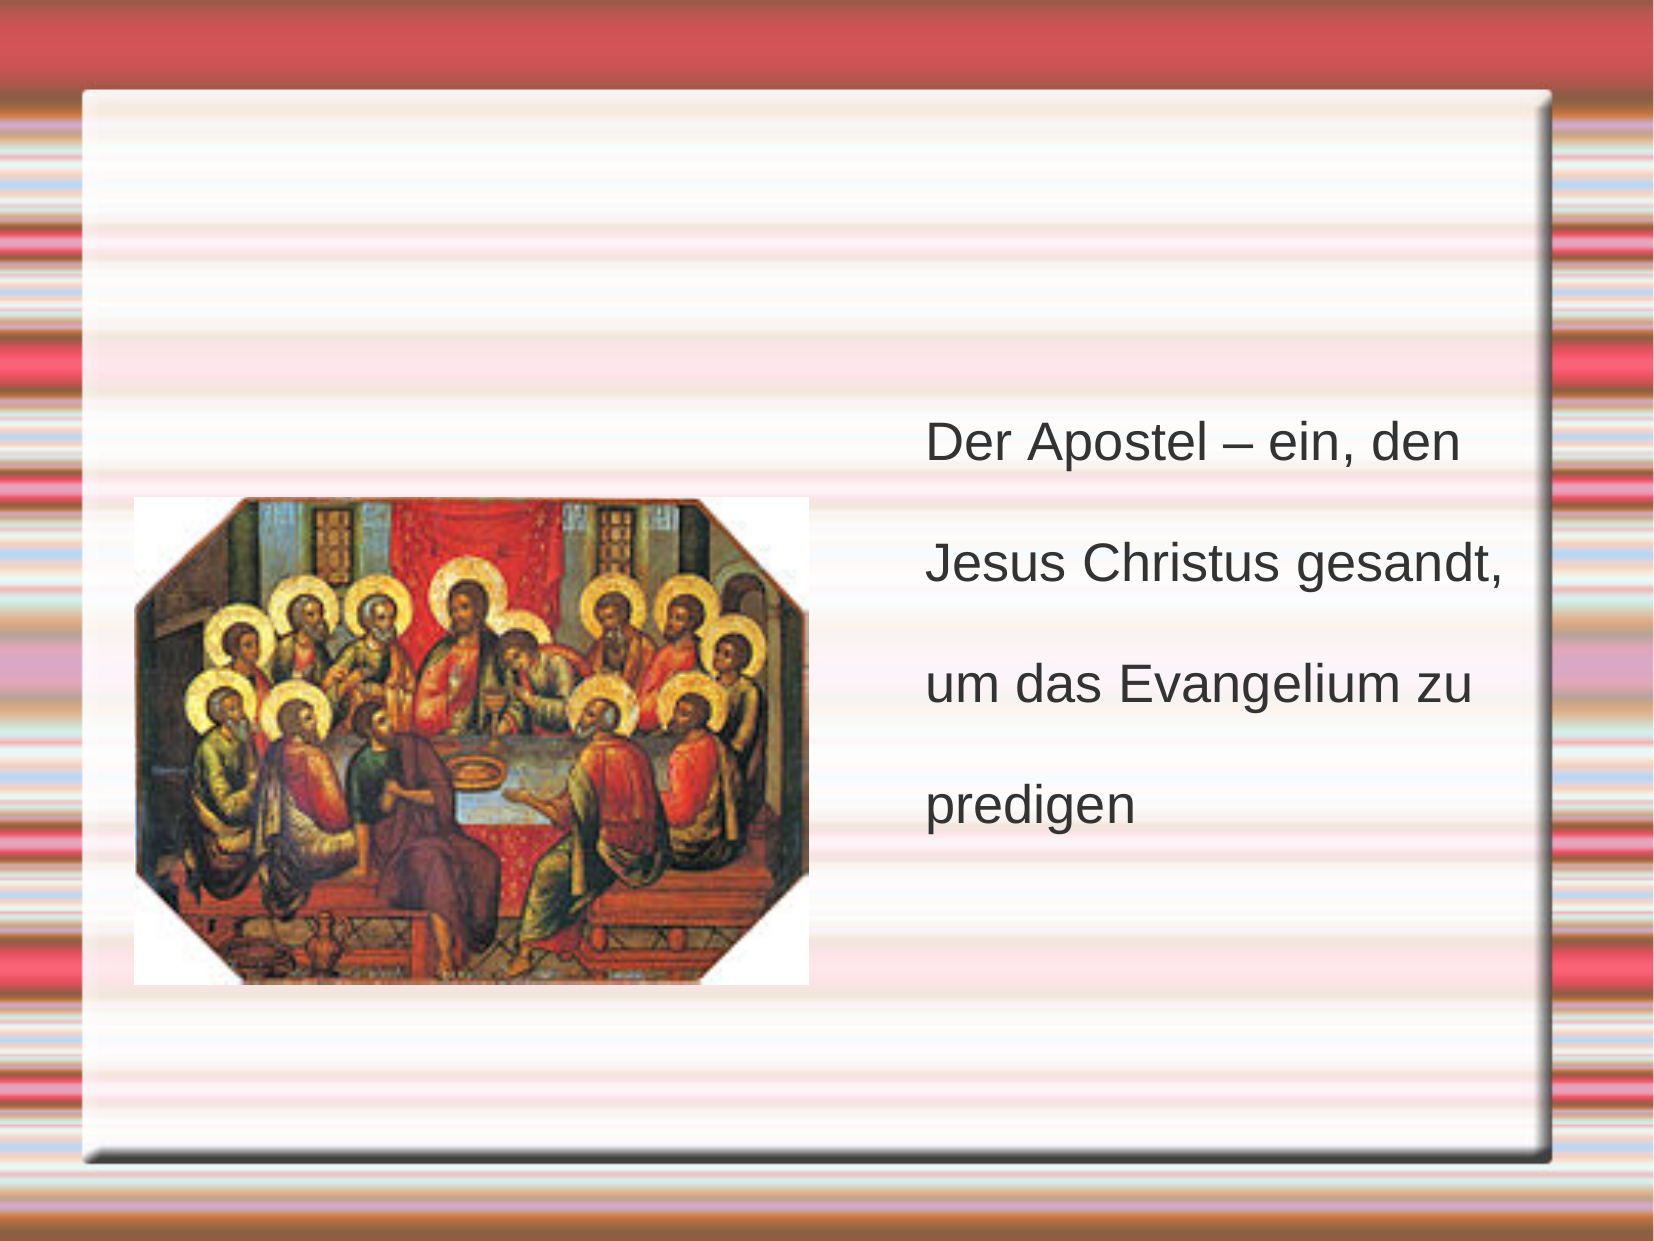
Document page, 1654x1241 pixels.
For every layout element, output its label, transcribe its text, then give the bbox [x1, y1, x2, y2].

list Der Apostel – ein, den Jesus Christus gesandt, um das Evangelium zu predigen [842, 350, 1517, 1132]
picture [0, 0, 1654, 1241]
